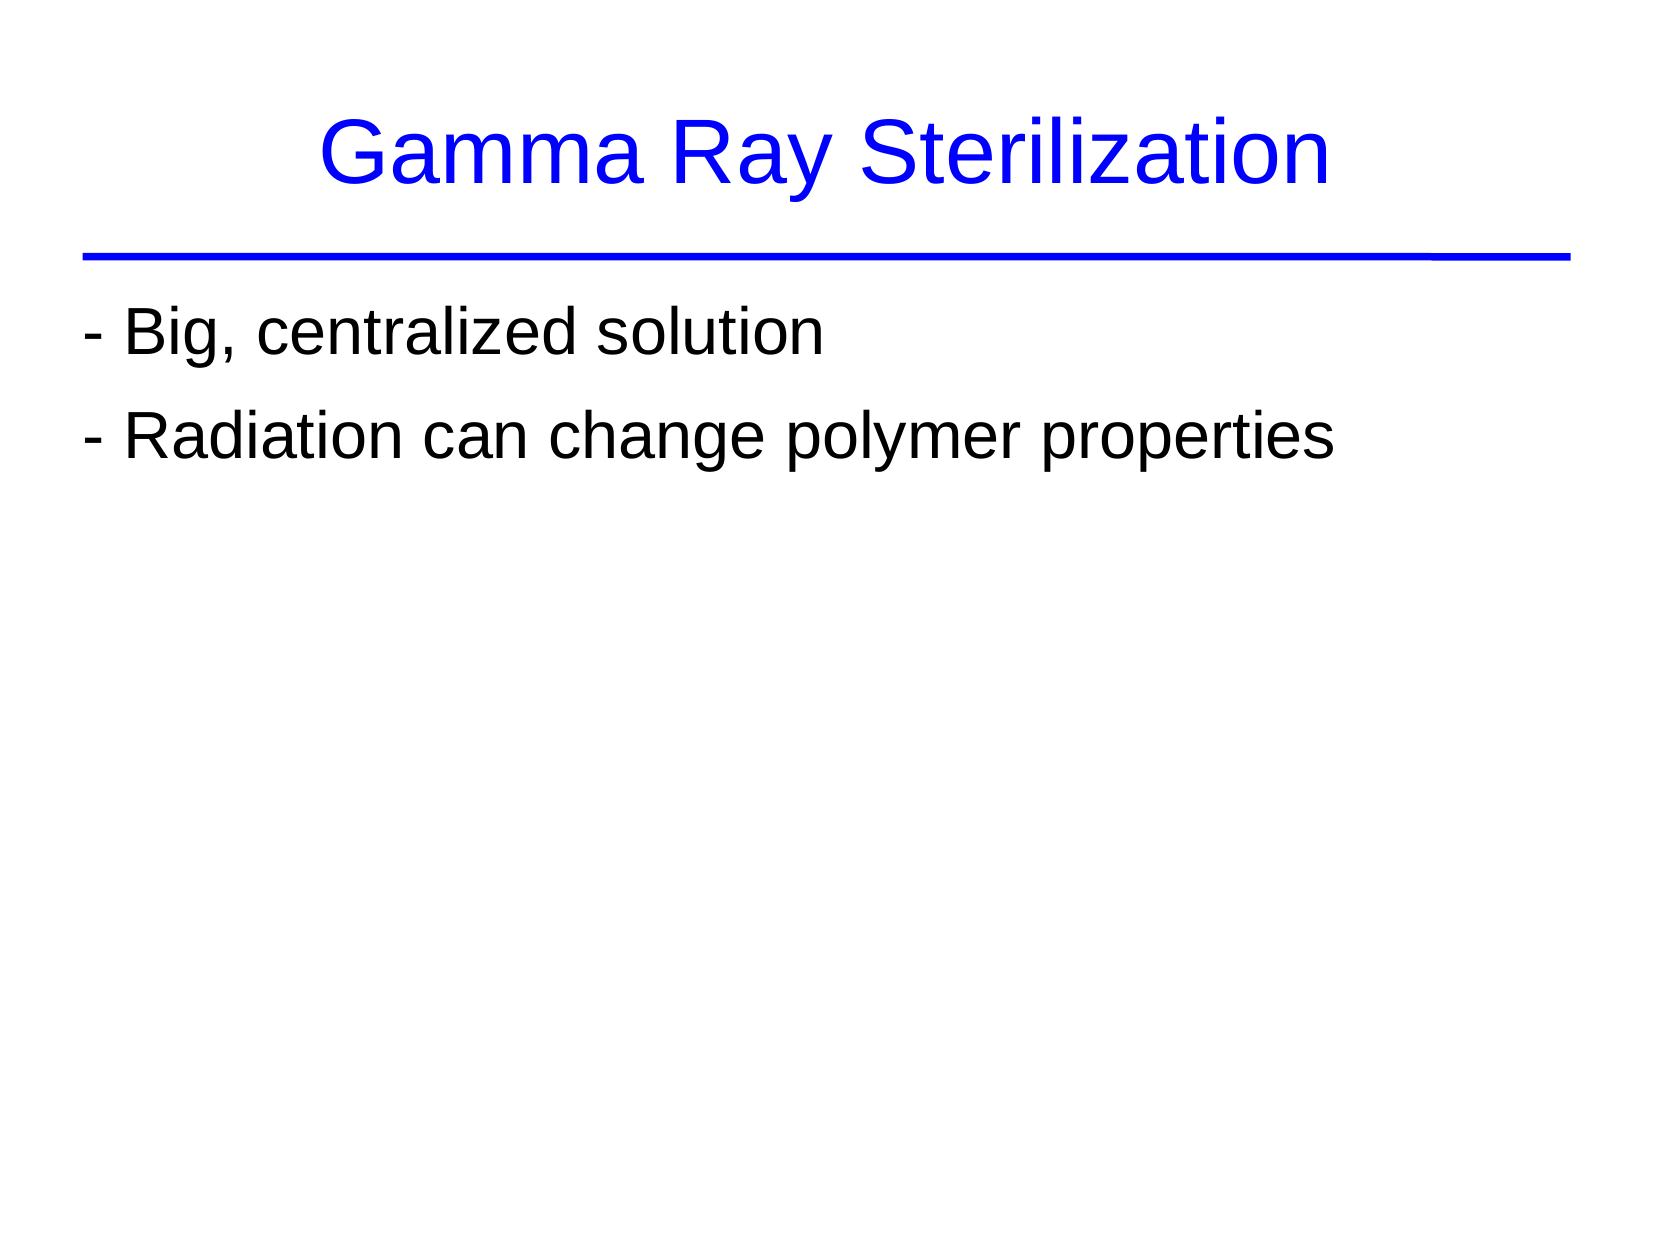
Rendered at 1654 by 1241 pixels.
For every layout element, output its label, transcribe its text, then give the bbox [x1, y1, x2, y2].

title Gamma Ray Sterilization [82, 49, 1571, 256]
list - Big, centralized solution - Radiation can change polymer properties [82, 290, 1571, 1009]
